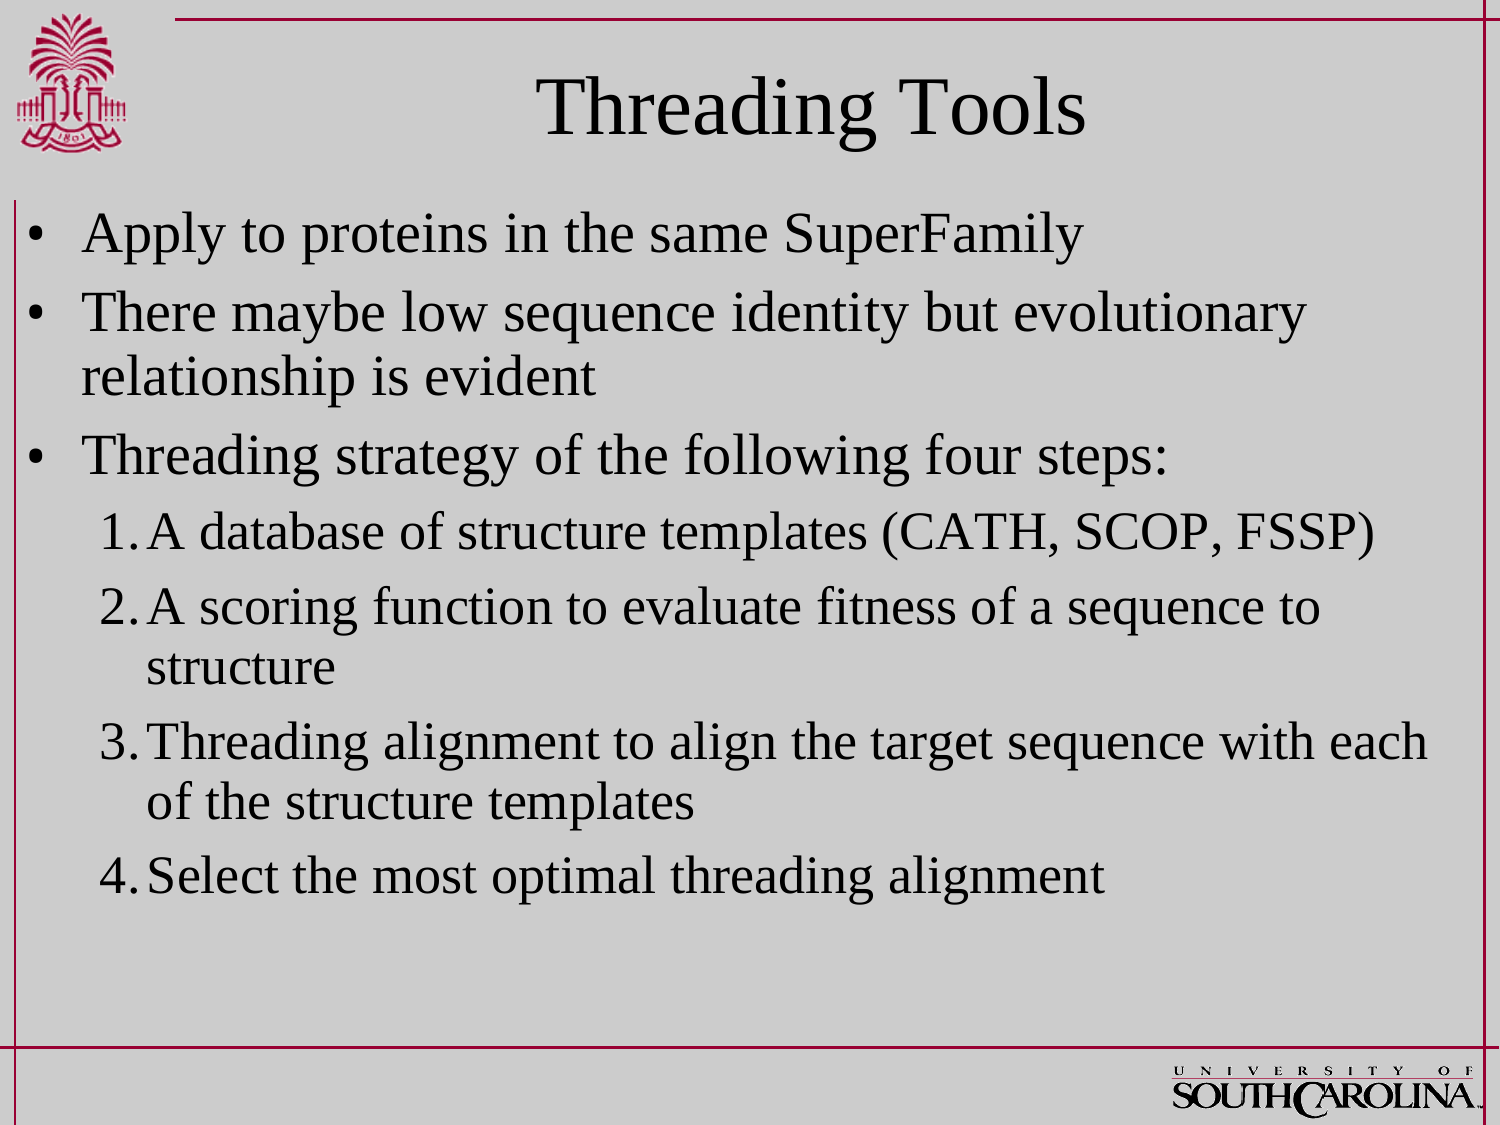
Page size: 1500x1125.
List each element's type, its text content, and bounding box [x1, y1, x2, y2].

picture [12, 12, 131, 155]
picture [1162, 1049, 1483, 1125]
title Threading Tools [174, 32, 1450, 181]
list Apply to proteins in the same SuperFamily There maybe low sequence identity but evolutionary relationship is evident Threading strategy of the following four steps: A database of structure templates (CATH, SCOP, FSSP) A scoring function to evaluate fitness of a sequence to structure Threading alignment to align the target sequence with each of the structure templates Select the most optimal threading alignment [24, 200, 1476, 998]
